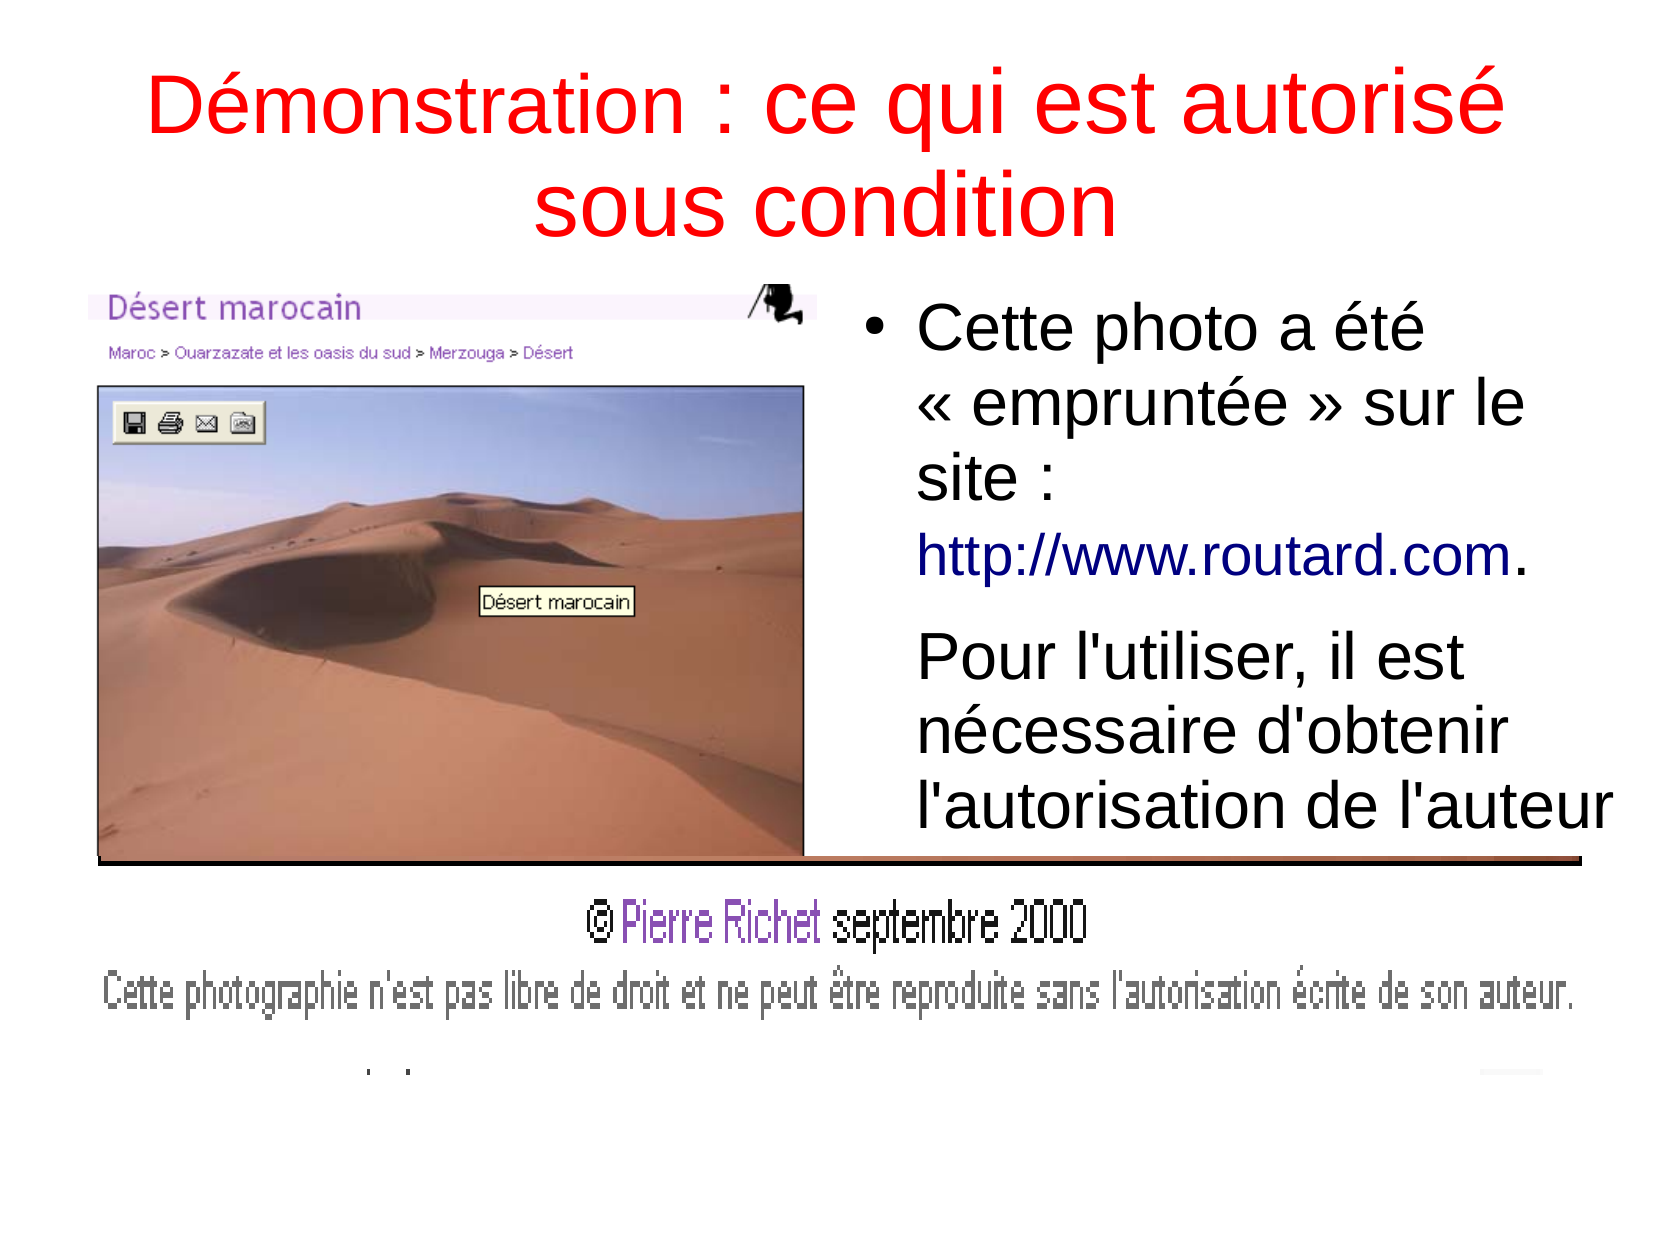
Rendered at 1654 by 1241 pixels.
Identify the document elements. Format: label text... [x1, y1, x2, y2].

picture [72, 284, 1609, 1109]
list Cette photo a été « empruntée » sur le site : http://www.routard.com. Pour l'utiliser, il est nécessaire d'obtenir l'autorisation de l'auteur . [845, 290, 1625, 1094]
title Démonstration : ce qui est autorisé sous condition [82, 50, 1571, 256]
